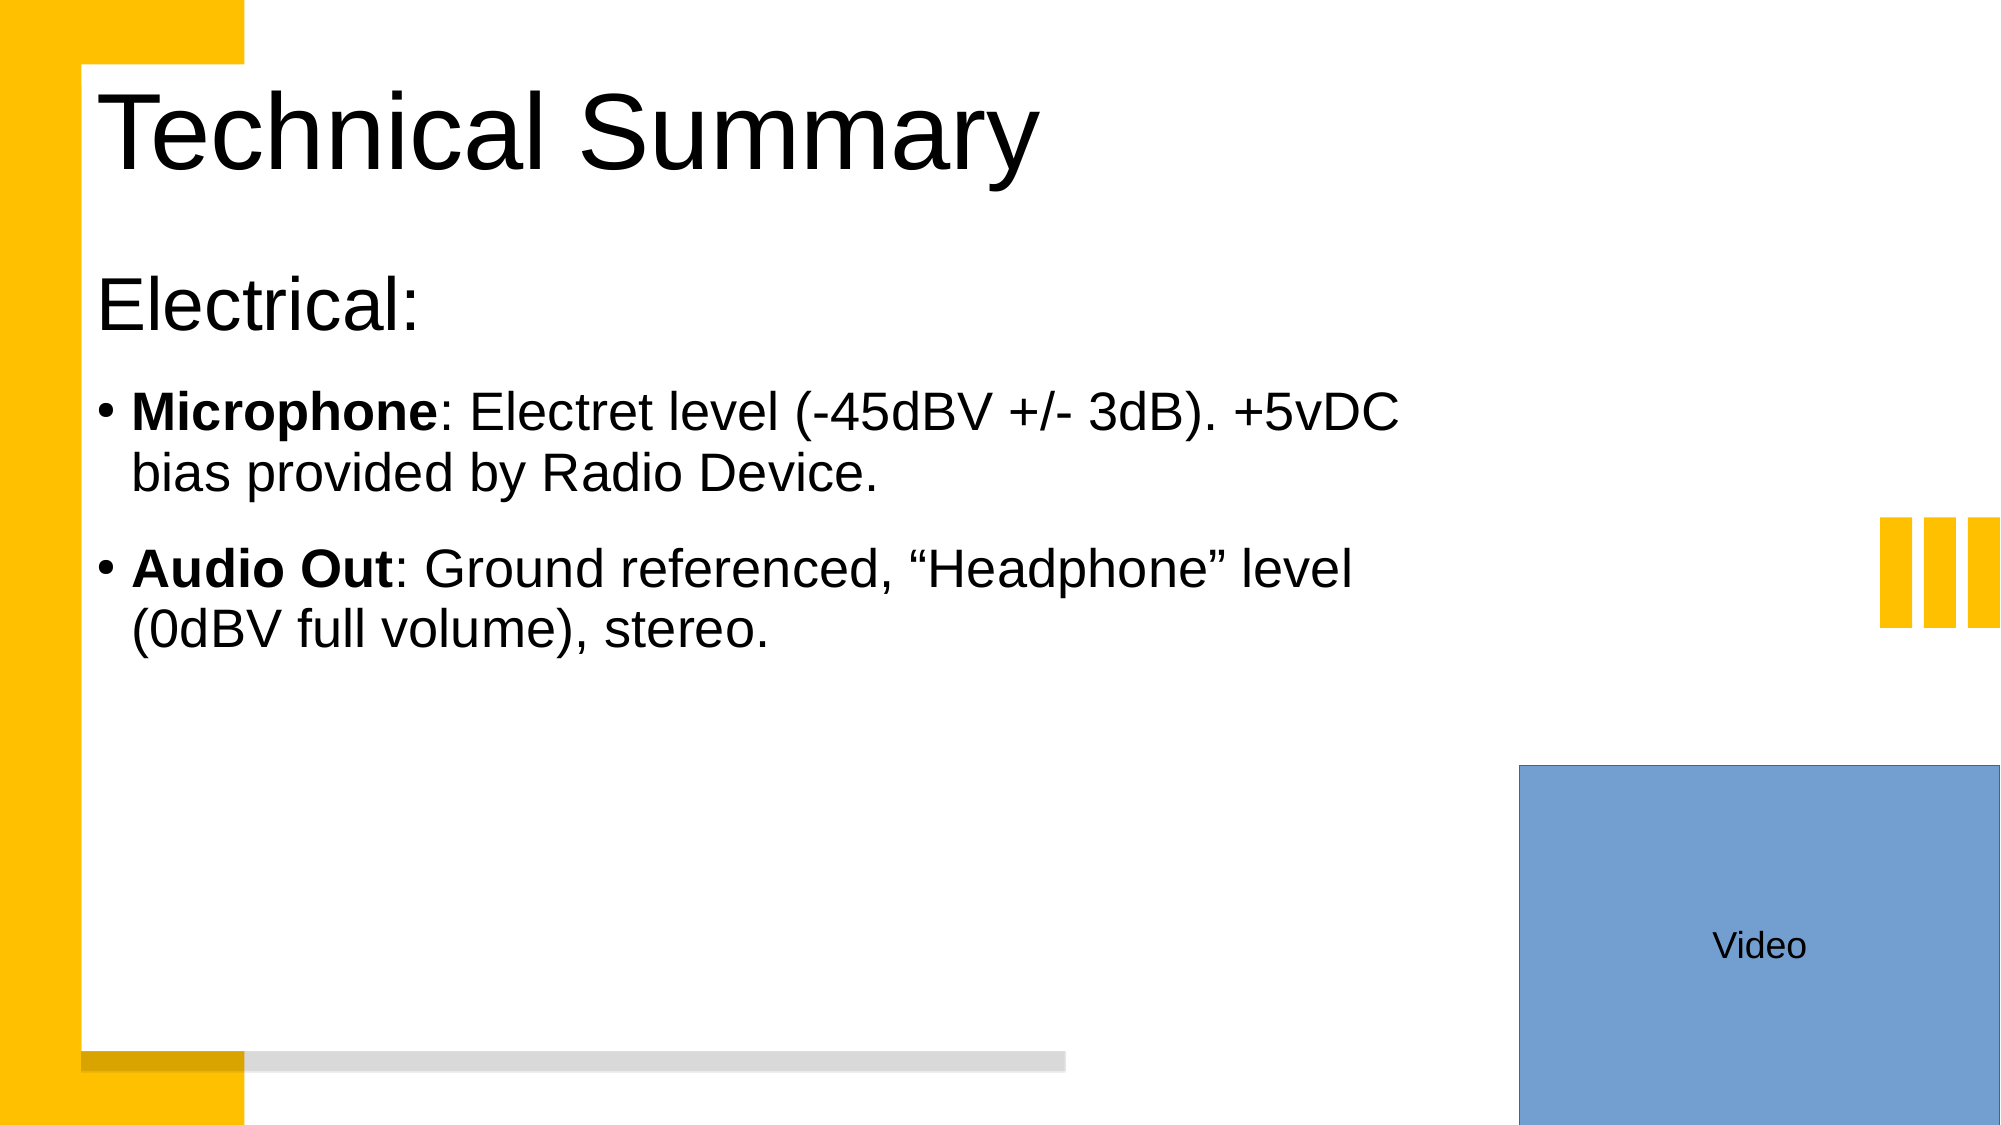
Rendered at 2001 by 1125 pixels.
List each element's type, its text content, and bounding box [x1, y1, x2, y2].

text_box Electrical: Microphone: Electret level (-45dBV +/- 3dB). +5vDC bias provided by Radio Device. Audio Out: Ground referenced, “Headphone” level (0dBV full volume), stereo. [81, 254, 1516, 1036]
text_box Technical Summary [81, 64, 1921, 201]
text_box Video [1519, 765, 2000, 1125]
text_box [0, 0, 2000, 1125]
